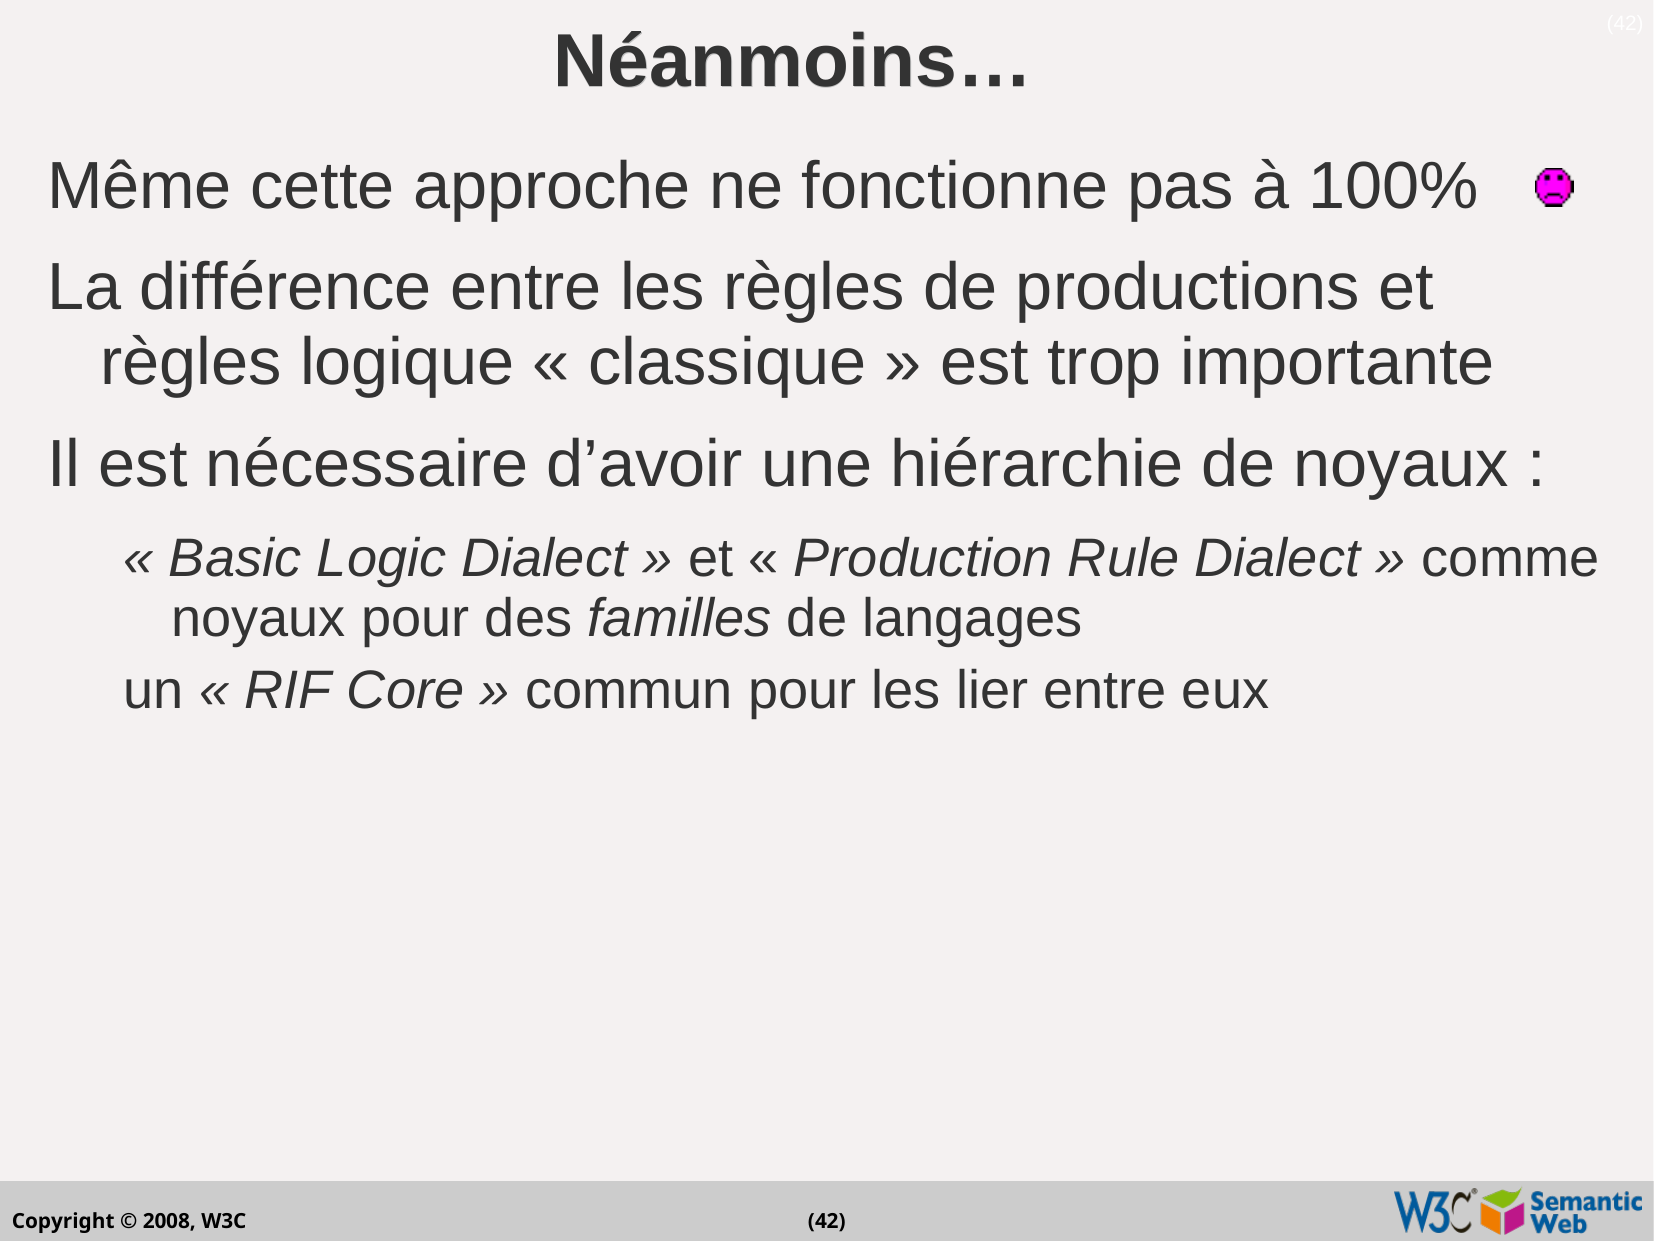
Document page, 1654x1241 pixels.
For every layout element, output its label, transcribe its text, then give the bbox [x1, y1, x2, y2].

picture [1535, 168, 1574, 207]
picture [1394, 1185, 1642, 1235]
title Néanmoins… [93, 0, 1493, 119]
list Même cette approche ne fonctionne pas à 100% La différence entre les règles de productions et règles logique « classique » est trop importante Il est nécessaire d’avoir une hiérarchie de noyaux : « Basic Logic Dialect » et « Production Rule Dialect » comme noyaux pour des familles de langages un « RIF Core » commun pour les lier entre eux [29, 147, 1624, 1134]
